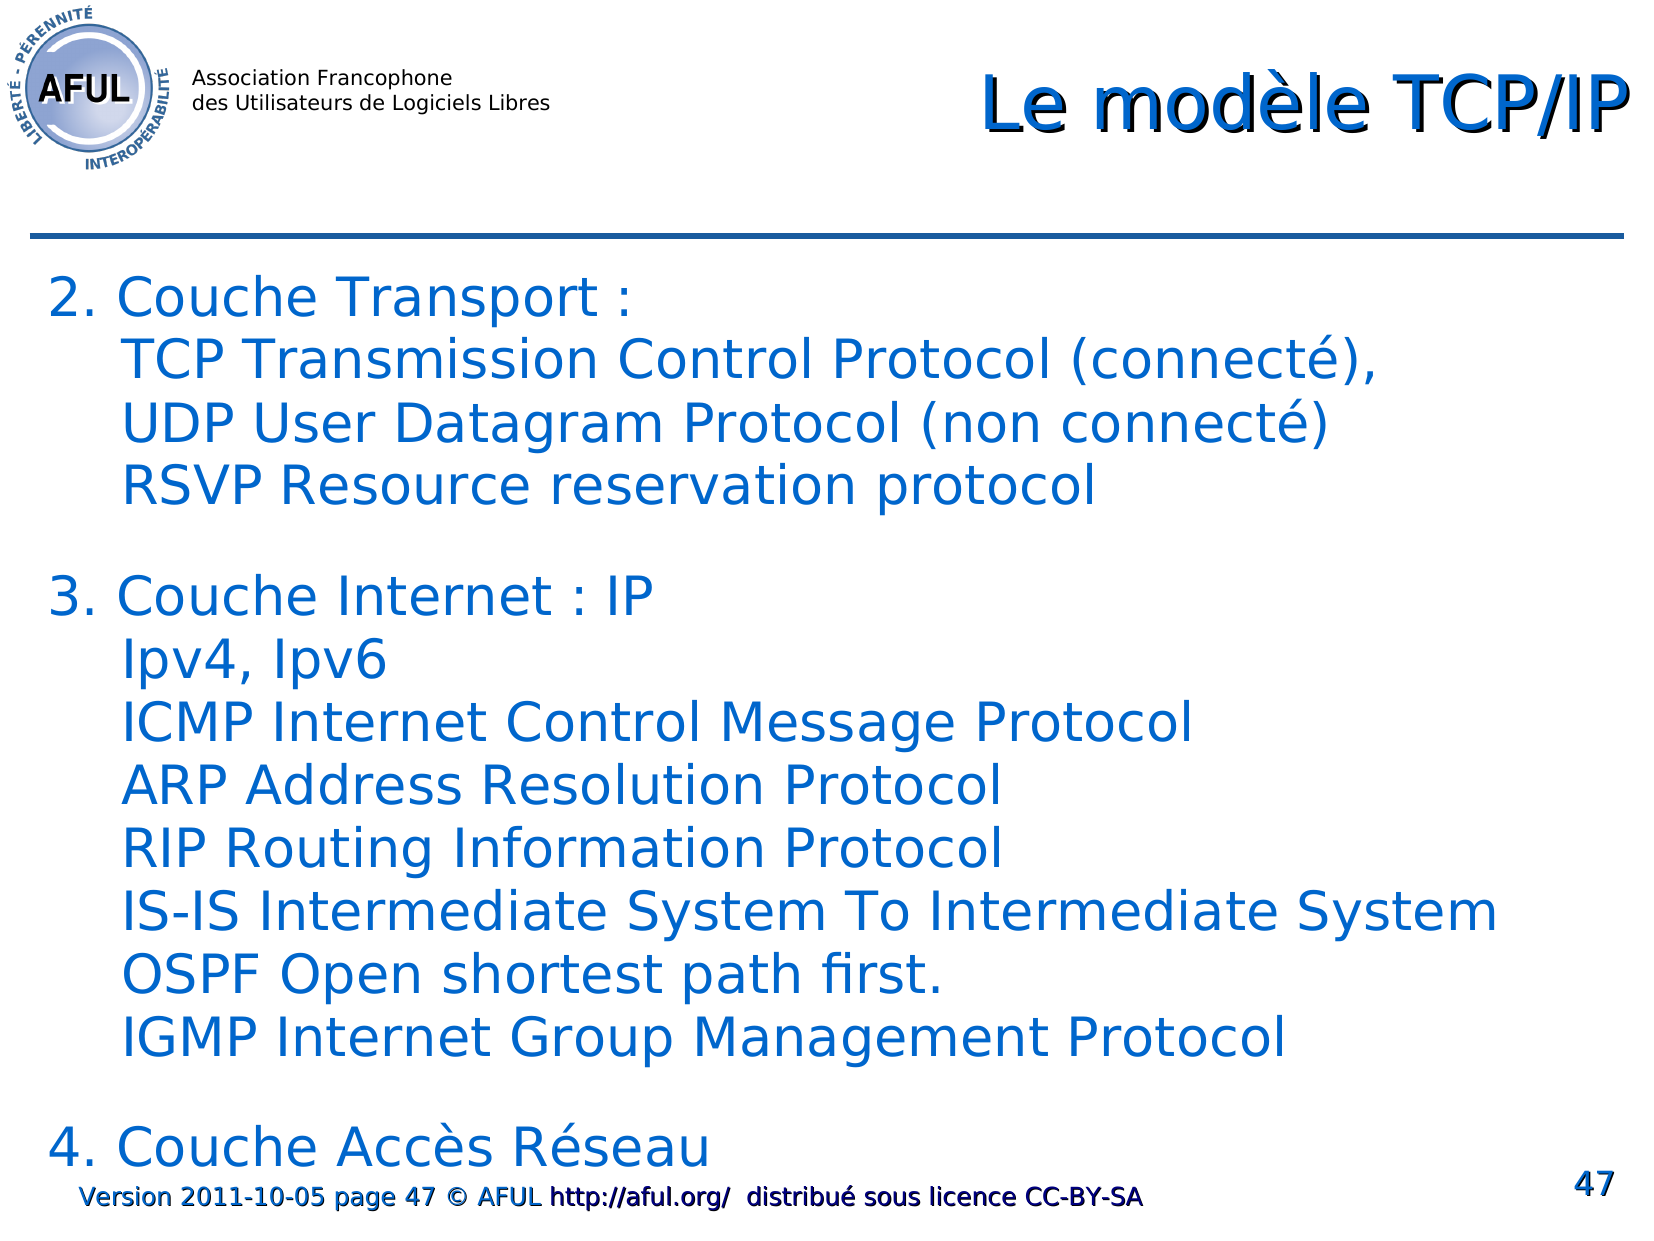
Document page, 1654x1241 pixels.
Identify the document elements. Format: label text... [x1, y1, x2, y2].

title Le modèle TCP/IP [507, 0, 1630, 207]
picture [0, 0, 178, 178]
list 2. Couche Transport : TCP Transmission Control Protocol (connecté), UDP User Datagram Protocol (non connecté) RSVP Resource reservation protocol 3. Couche Internet : IP Ipv4, Ipv6 ICMP Internet Control Message Protocol ARP Address Resolution Protocol RIP Routing Information Protocol IS-IS Intermediate System To Intermediate System OSPF Open shortest path first. IGMP Internet Group Management Protocol 4. Couche Accès Réseau [47, 265, 1595, 1241]
